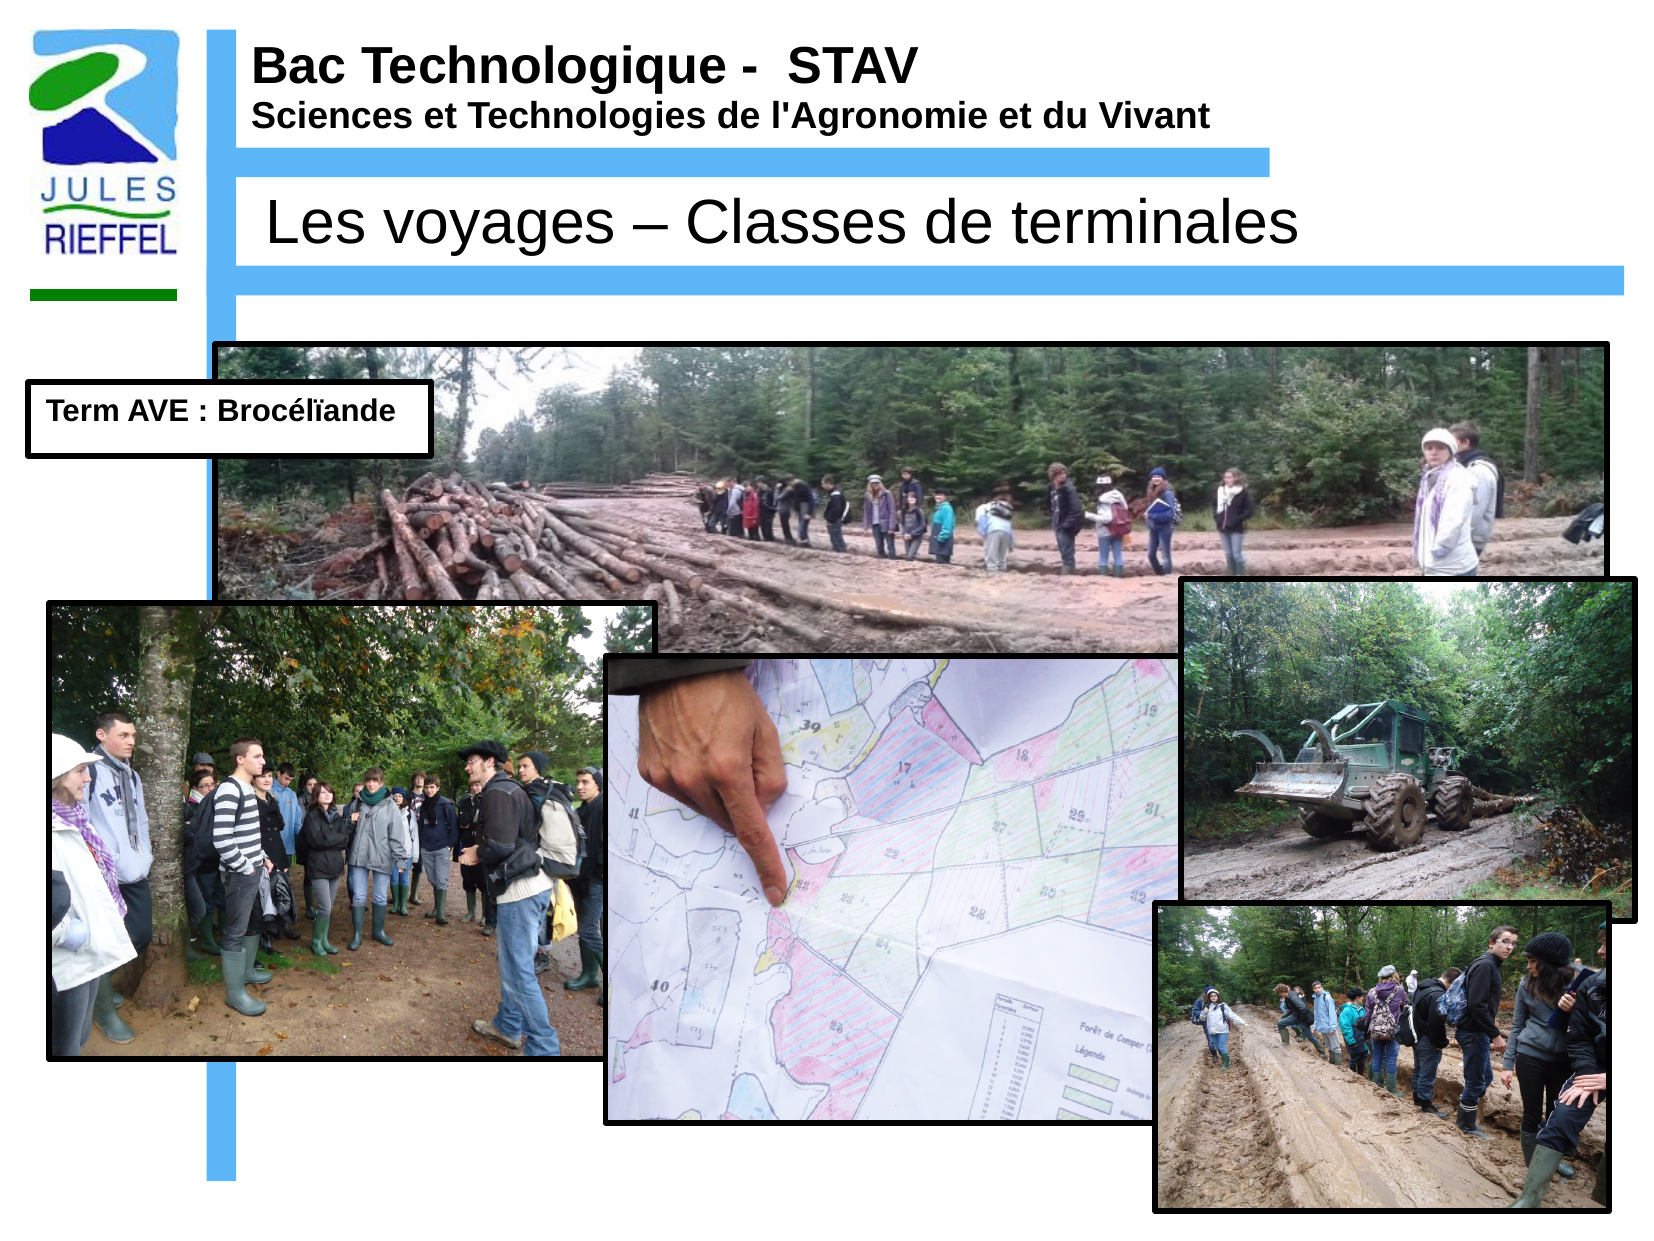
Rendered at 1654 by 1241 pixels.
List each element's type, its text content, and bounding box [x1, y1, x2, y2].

title Les voyages – Classes de terminales [265, 177, 1565, 266]
picture [1184, 582, 1632, 919]
text_box Term AVE : Brocélïande [28, 382, 432, 456]
picture [52, 606, 653, 1057]
picture [29, 29, 186, 272]
picture [608, 659, 1178, 1120]
picture [1158, 905, 1606, 1209]
picture [218, 346, 1605, 653]
